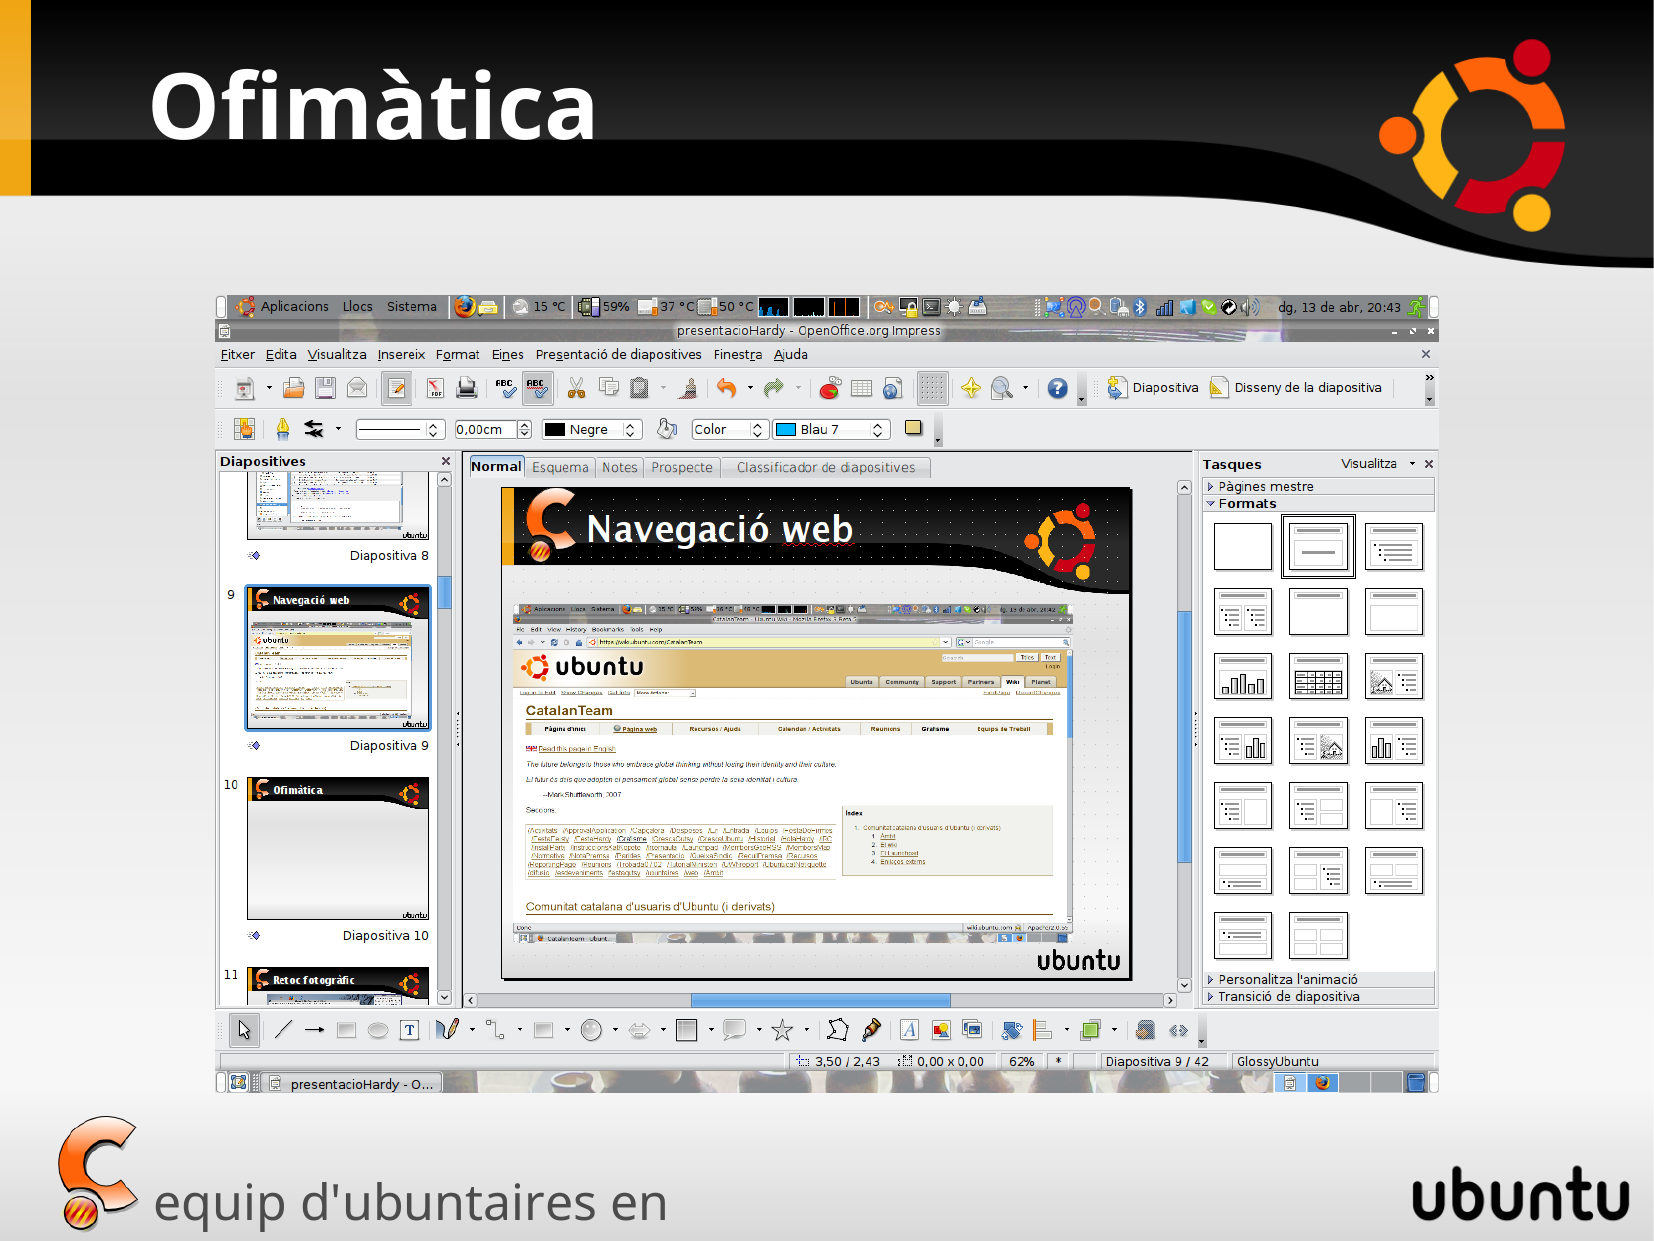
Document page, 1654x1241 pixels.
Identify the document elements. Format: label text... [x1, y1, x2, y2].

title Ofimàtica [0, 0, 1359, 208]
picture [0, 0, 1654, 1241]
